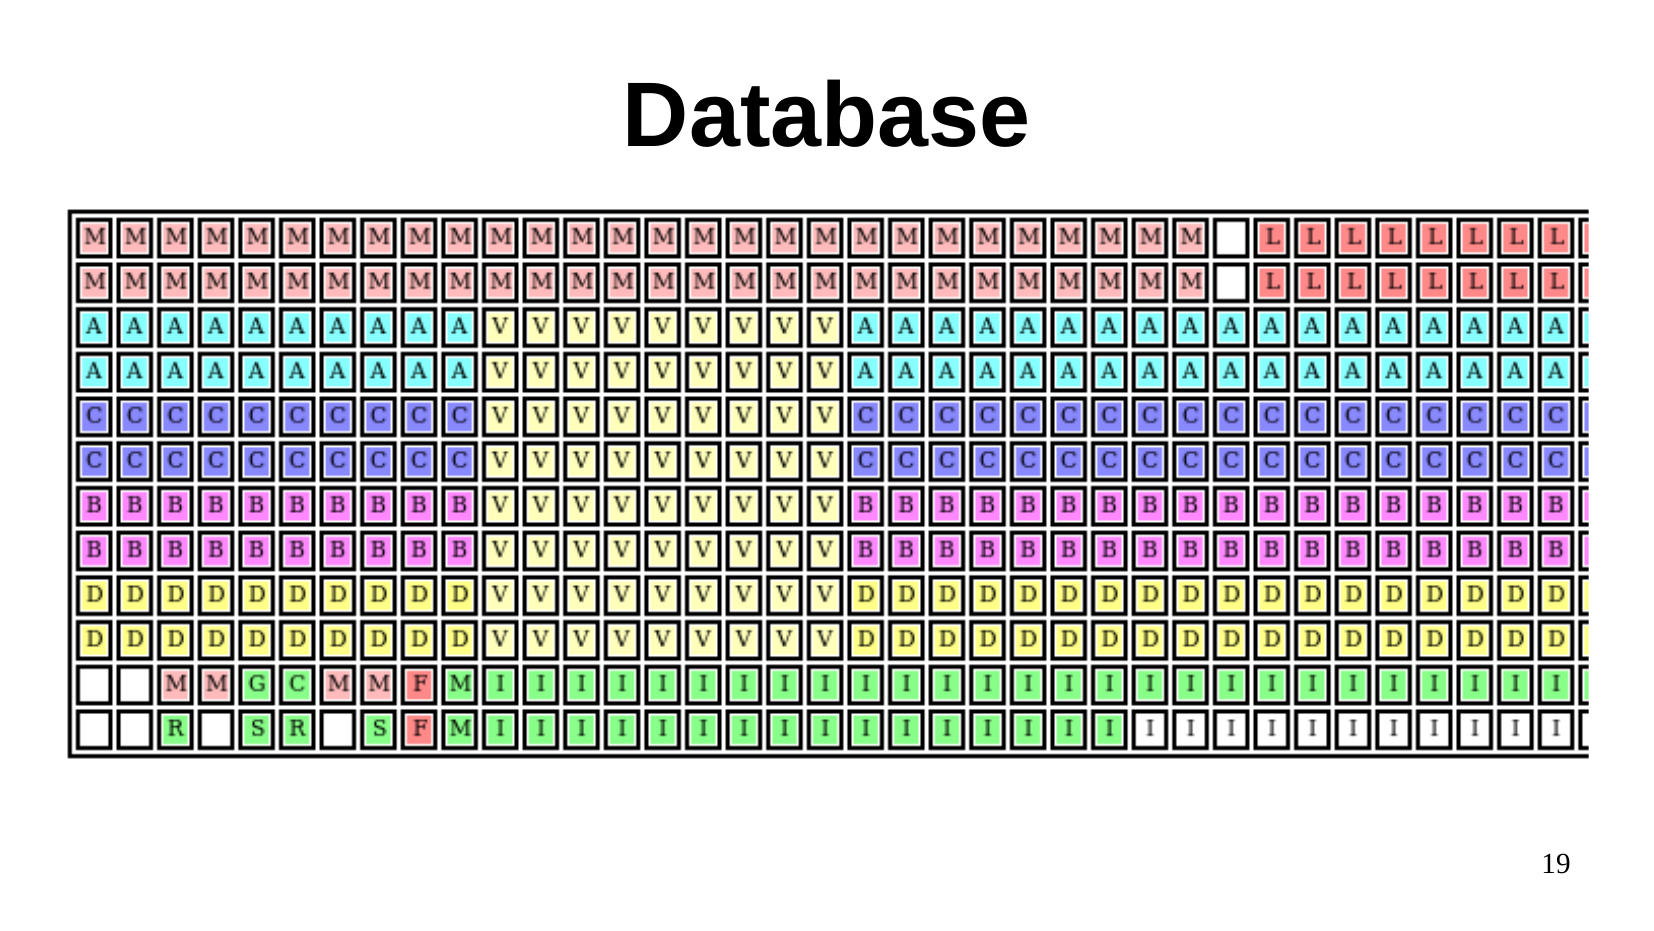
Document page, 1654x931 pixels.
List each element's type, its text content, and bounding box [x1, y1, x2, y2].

title Database [82, 37, 1571, 193]
picture [64, 200, 1589, 778]
